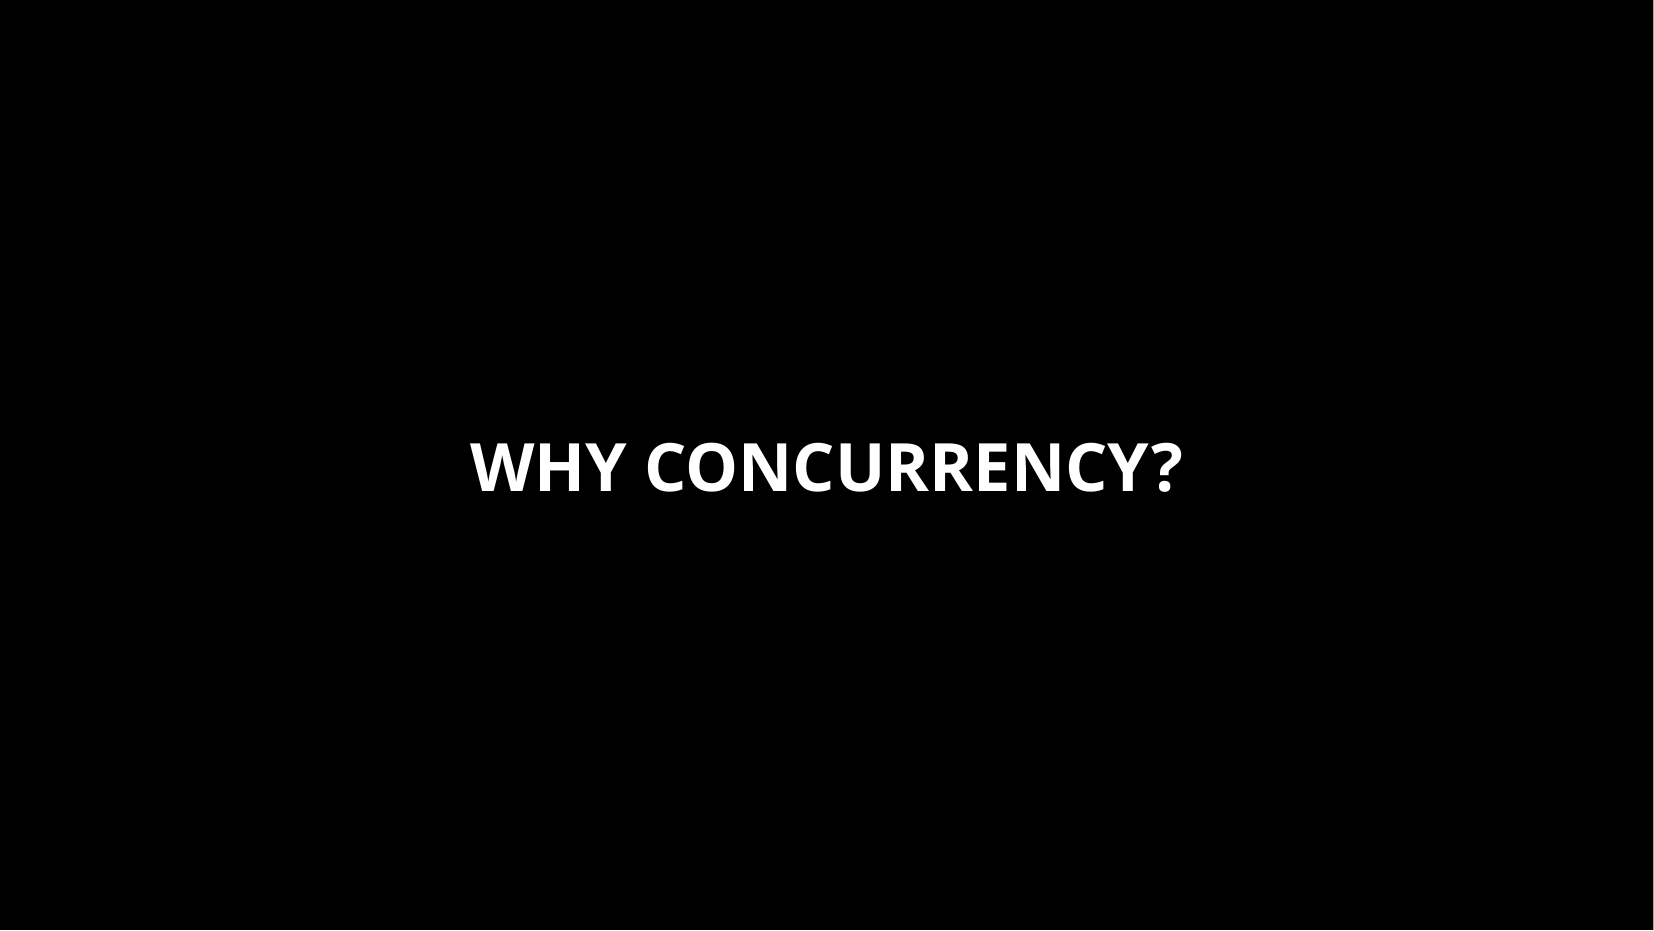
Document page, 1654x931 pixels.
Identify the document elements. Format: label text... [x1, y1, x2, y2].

title WHY CONCURRENCY? [82, 387, 1571, 543]
